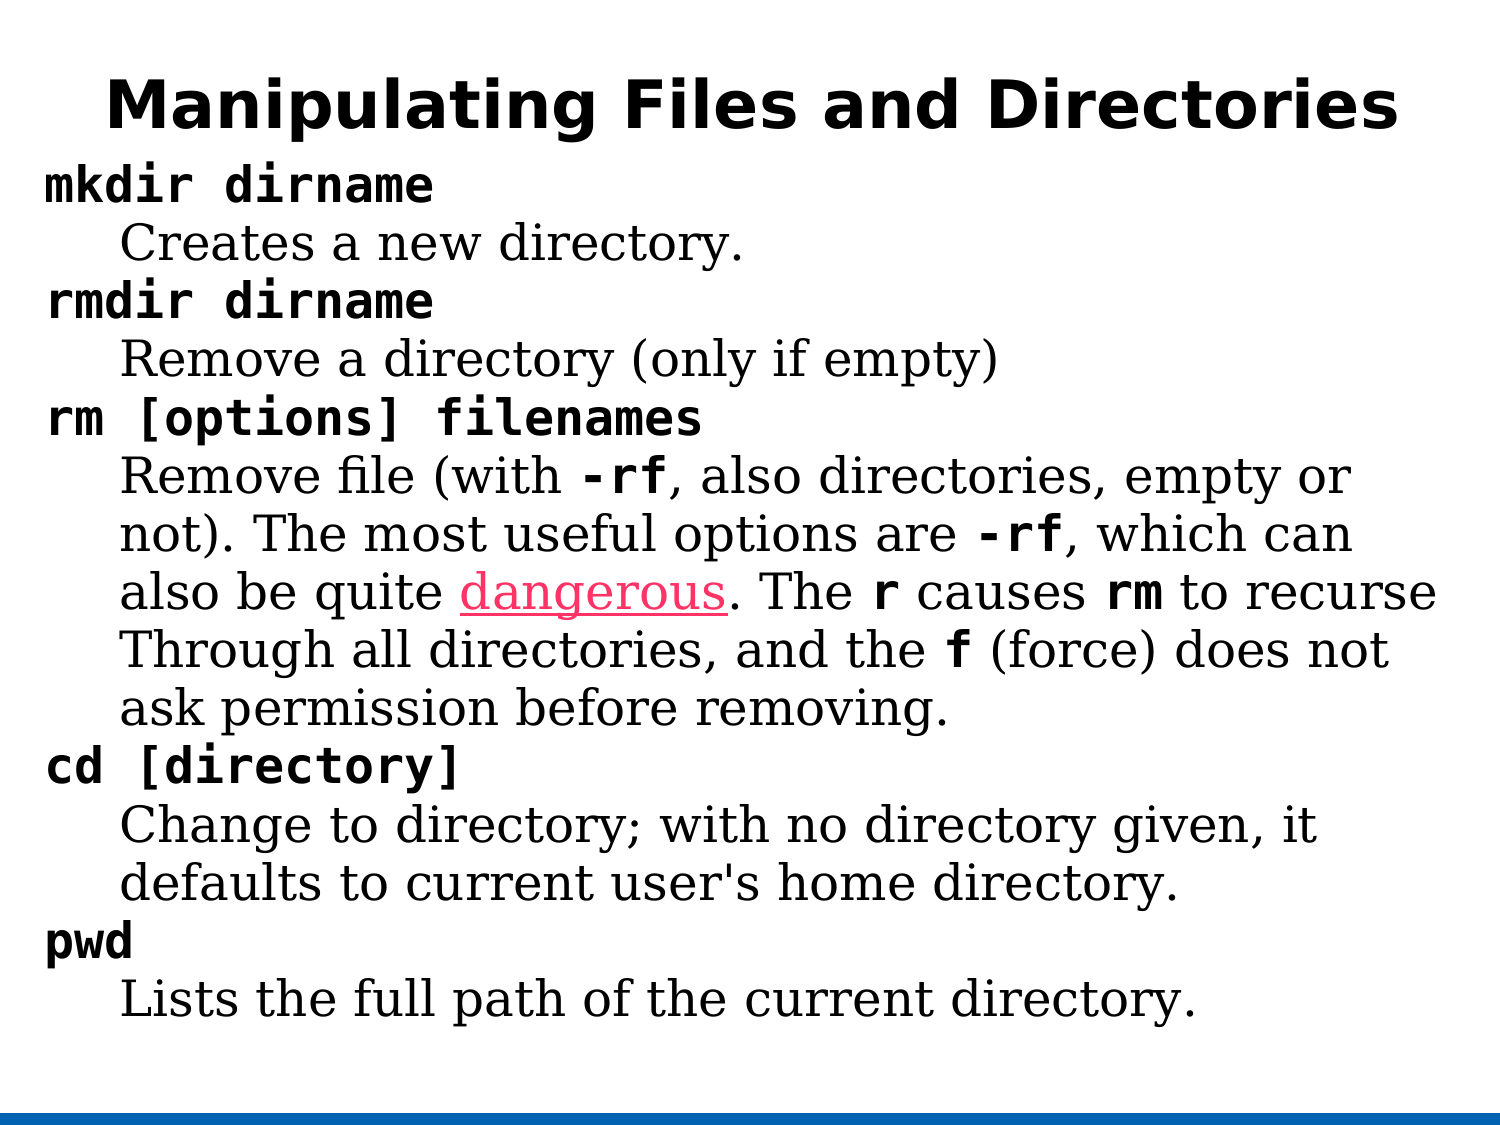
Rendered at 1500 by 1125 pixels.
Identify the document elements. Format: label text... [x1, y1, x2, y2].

text_box Manipulating Files and Directories mkdir dirname Creates a new directory. rmdir dirname Remove a directory (only if empty) rm [options] filenames Remove file (with -rf, also directories, empty or not). The most useful options are -rf, which can also be quite dangerous. The r causes rm to recurse Through all directories, and the f (force) does not ask permission before removing. cd [directory] Change to directory; with no directory given, it defaults to current user's home directory. pwd Lists the full path of the current directory. [29, 59, 1477, 1036]
